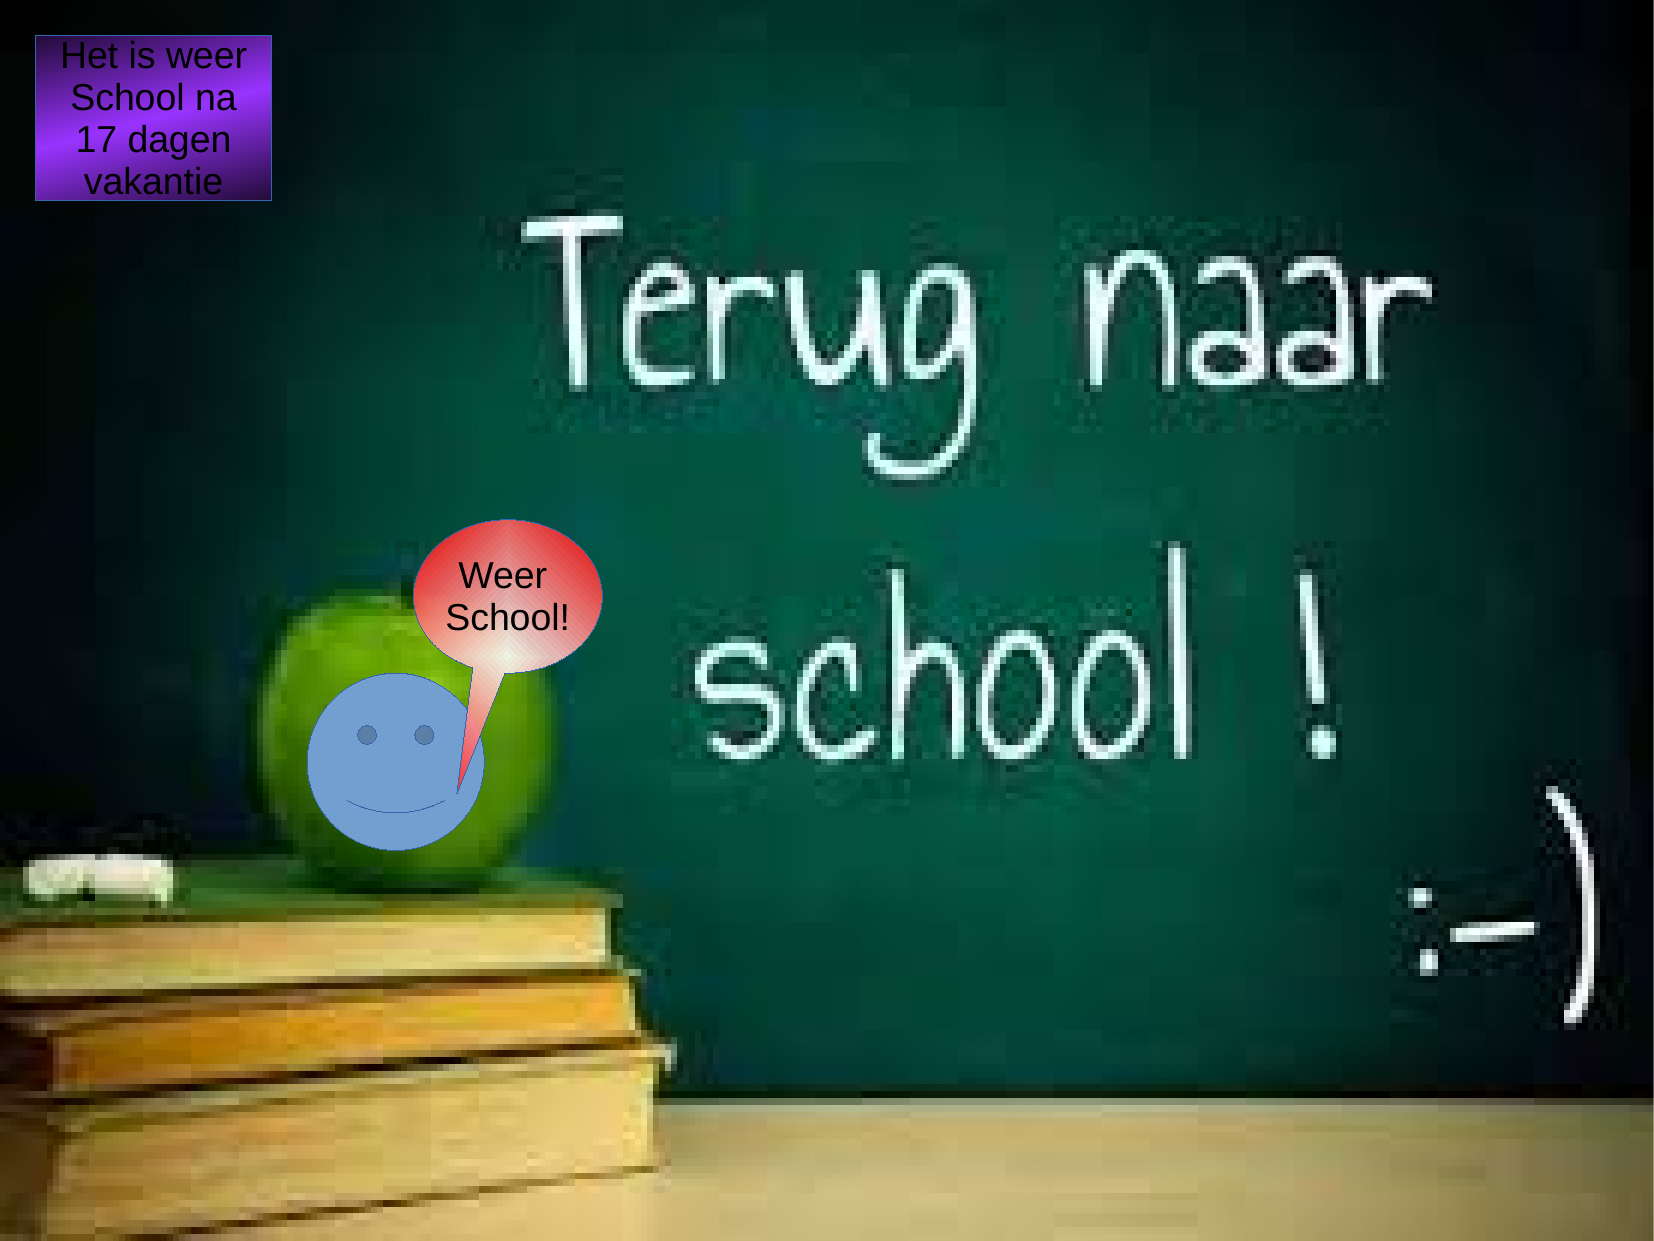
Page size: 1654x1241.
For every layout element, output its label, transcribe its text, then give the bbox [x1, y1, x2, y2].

text_box Weer School! [413, 519, 603, 794]
picture [0, 0, 1654, 1241]
text_box Het is weer School na 17 dagen vakantie [35, 35, 272, 201]
text_box [307, 673, 485, 851]
